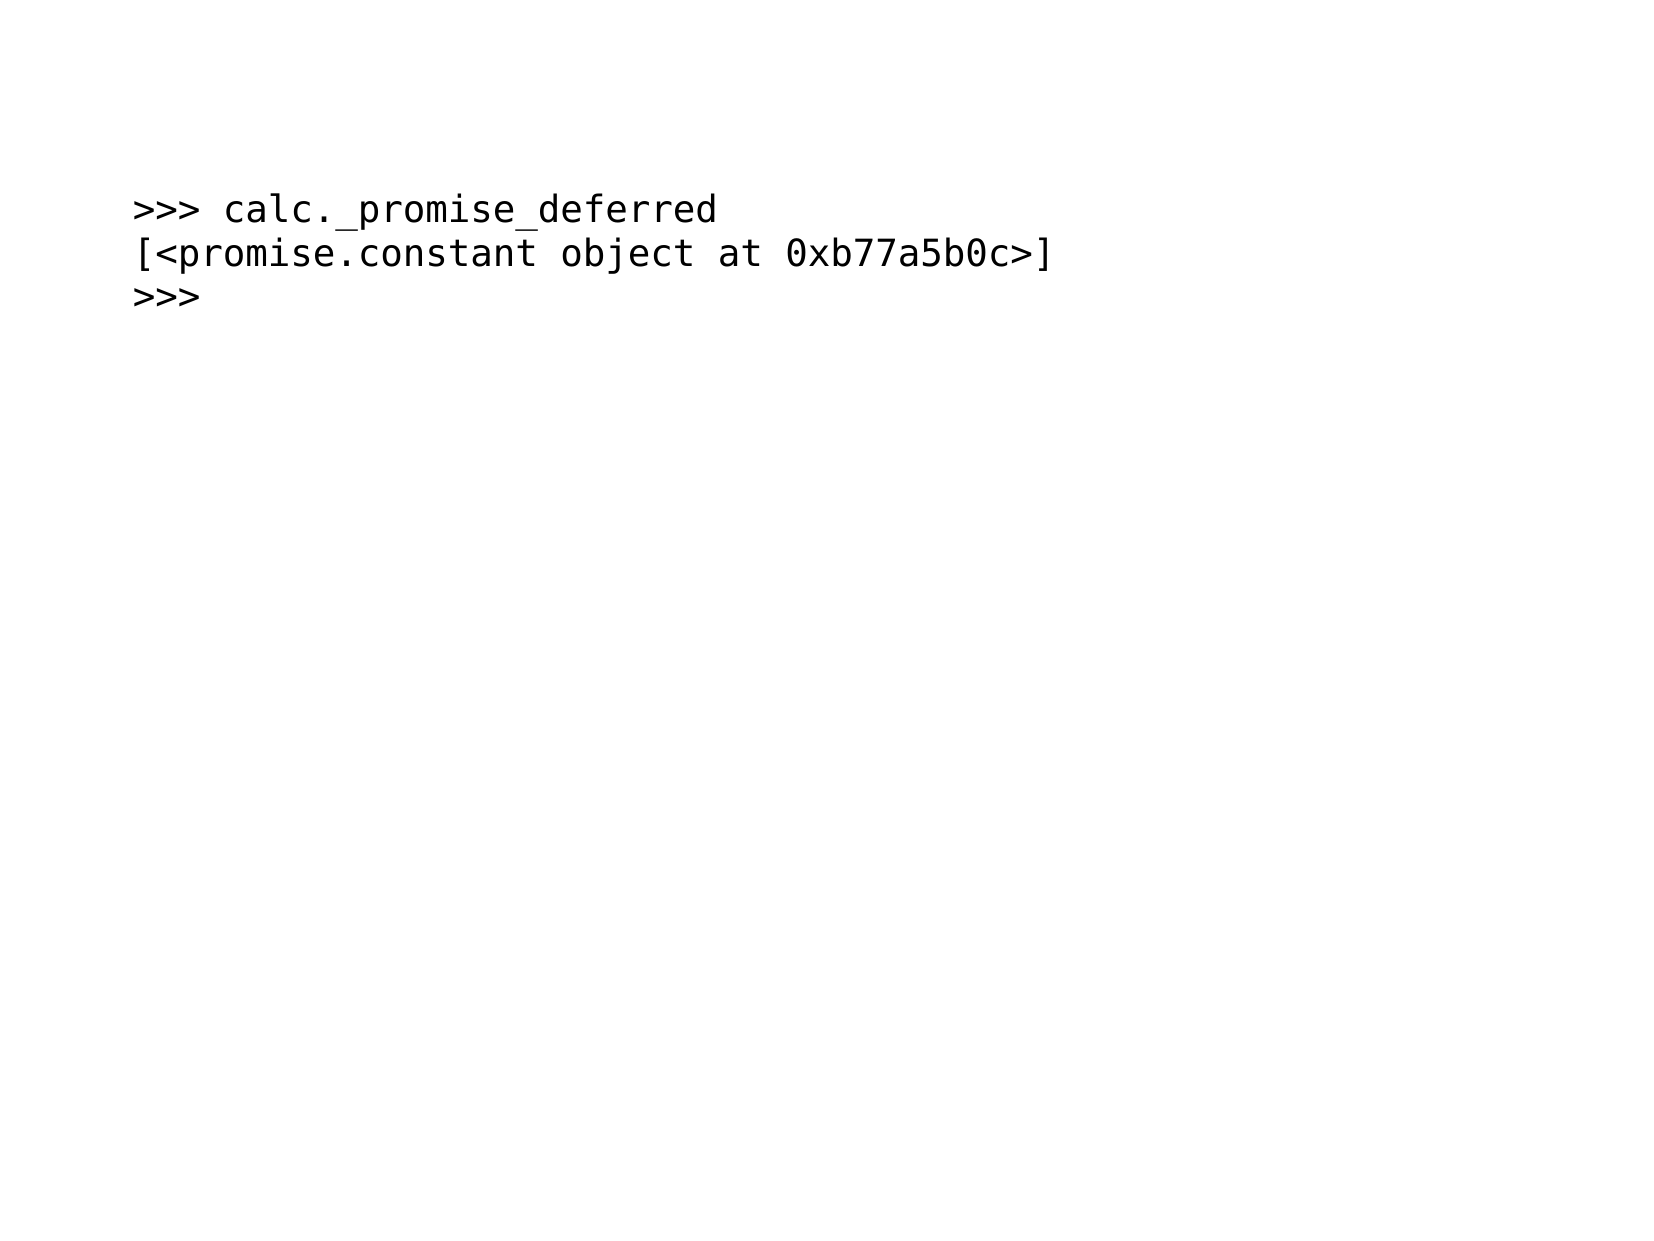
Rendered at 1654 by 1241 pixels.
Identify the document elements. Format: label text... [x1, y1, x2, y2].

text_box >>> calc._promise_deferred [<promise.constant object at 0xb77a5b0c>] >>> [118, 6, 1625, 762]
